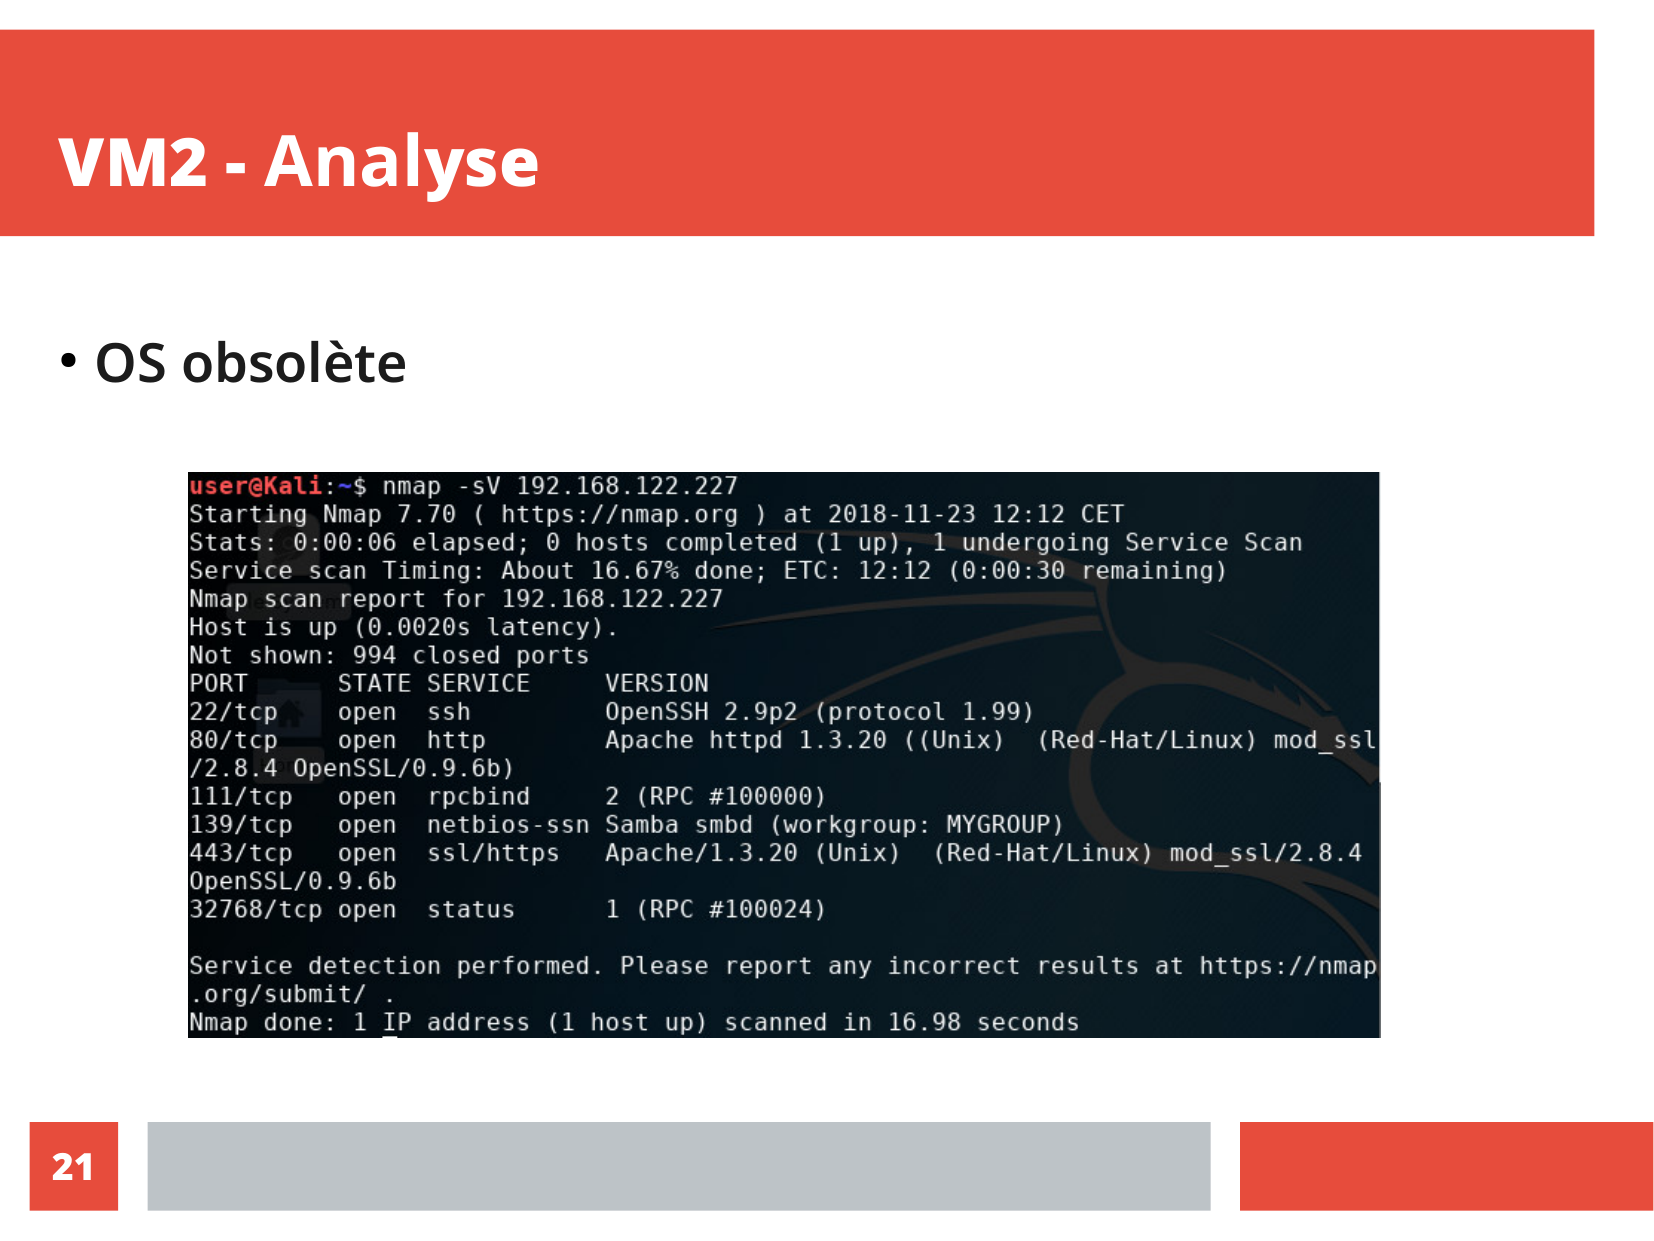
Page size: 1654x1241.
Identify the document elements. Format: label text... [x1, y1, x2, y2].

picture [188, 472, 1381, 1038]
title VM2 - Analyse [59, 59, 1595, 207]
list OS obsolète [59, 324, 1565, 1093]
